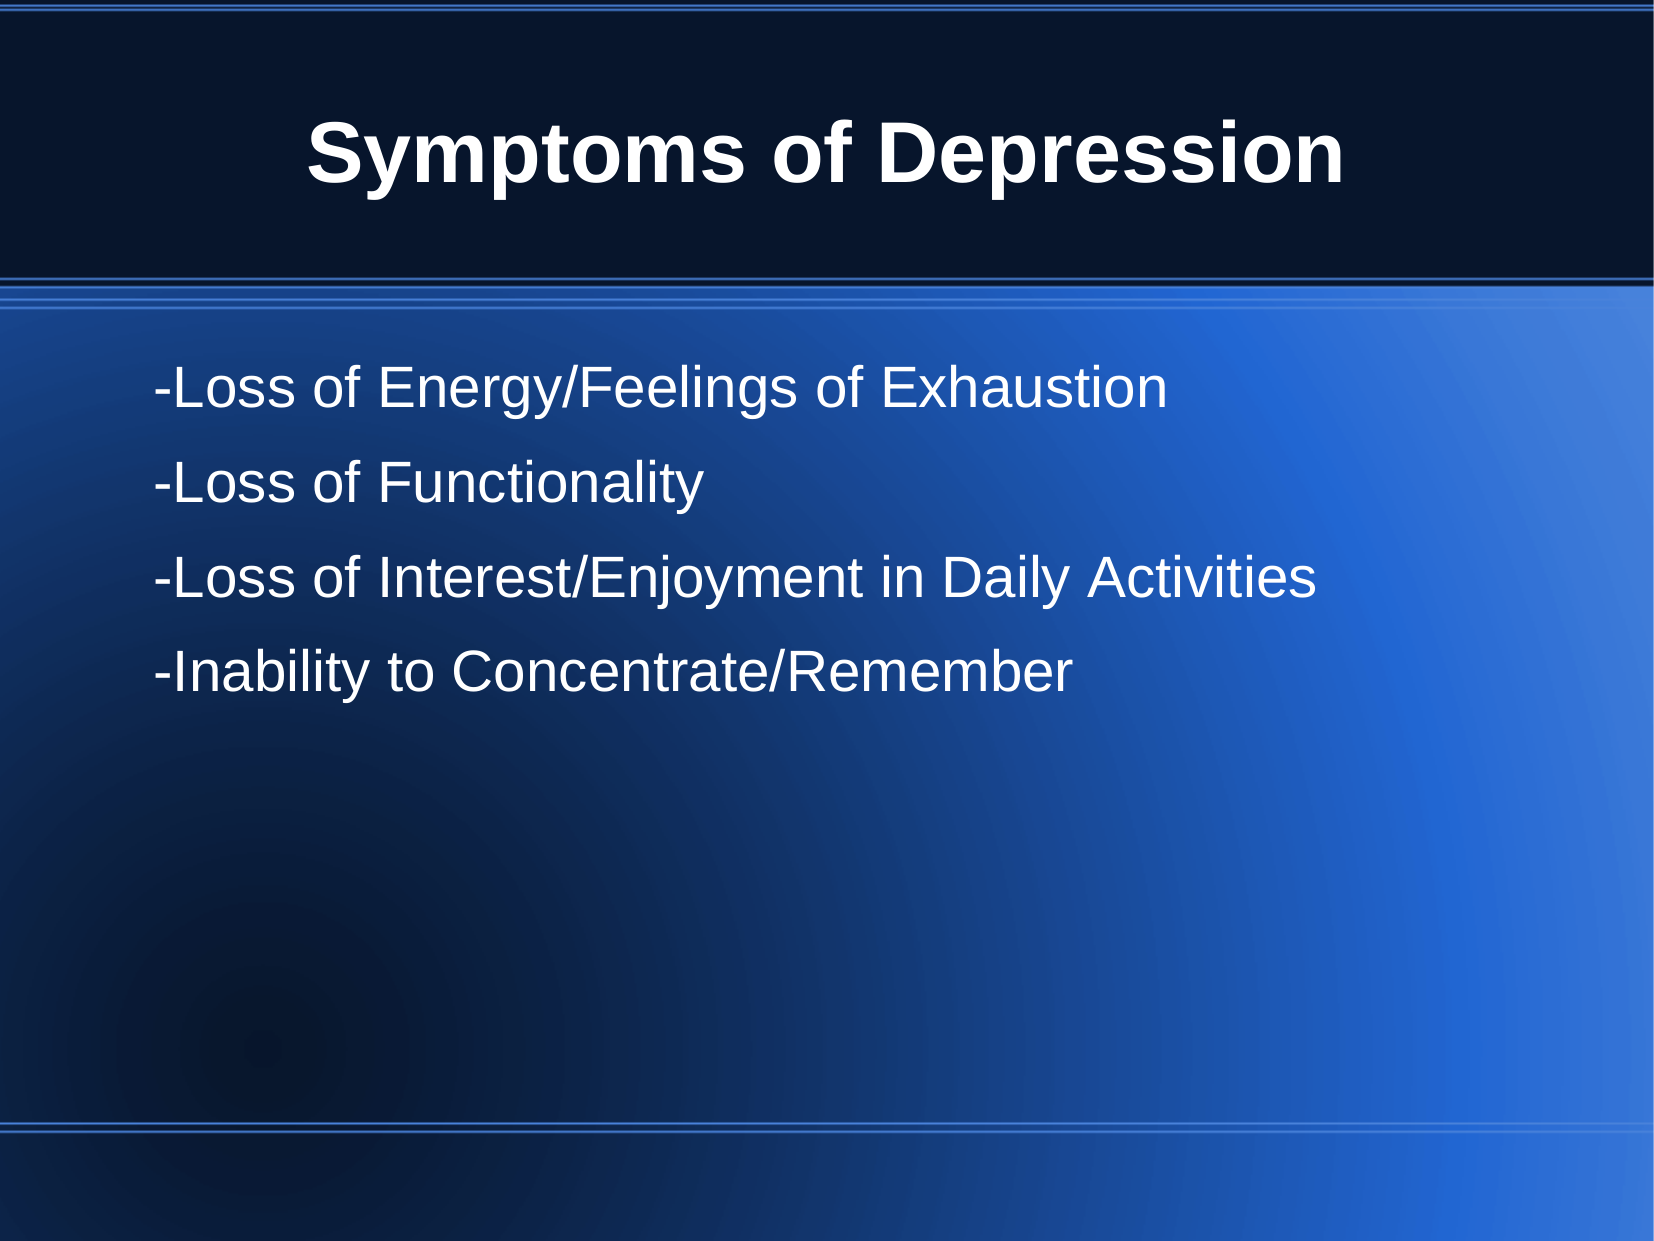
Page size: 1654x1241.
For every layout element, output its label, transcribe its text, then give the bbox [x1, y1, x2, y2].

title Symptoms of Depression [82, 49, 1571, 257]
picture [0, 0, 1654, 1241]
list -Loss of Energy/Feelings of Exhaustion -Loss of Functionality -Loss of Interest/Enjoyment in Daily Activities -Inability to Concentrate/Remember [82, 355, 1571, 1058]
